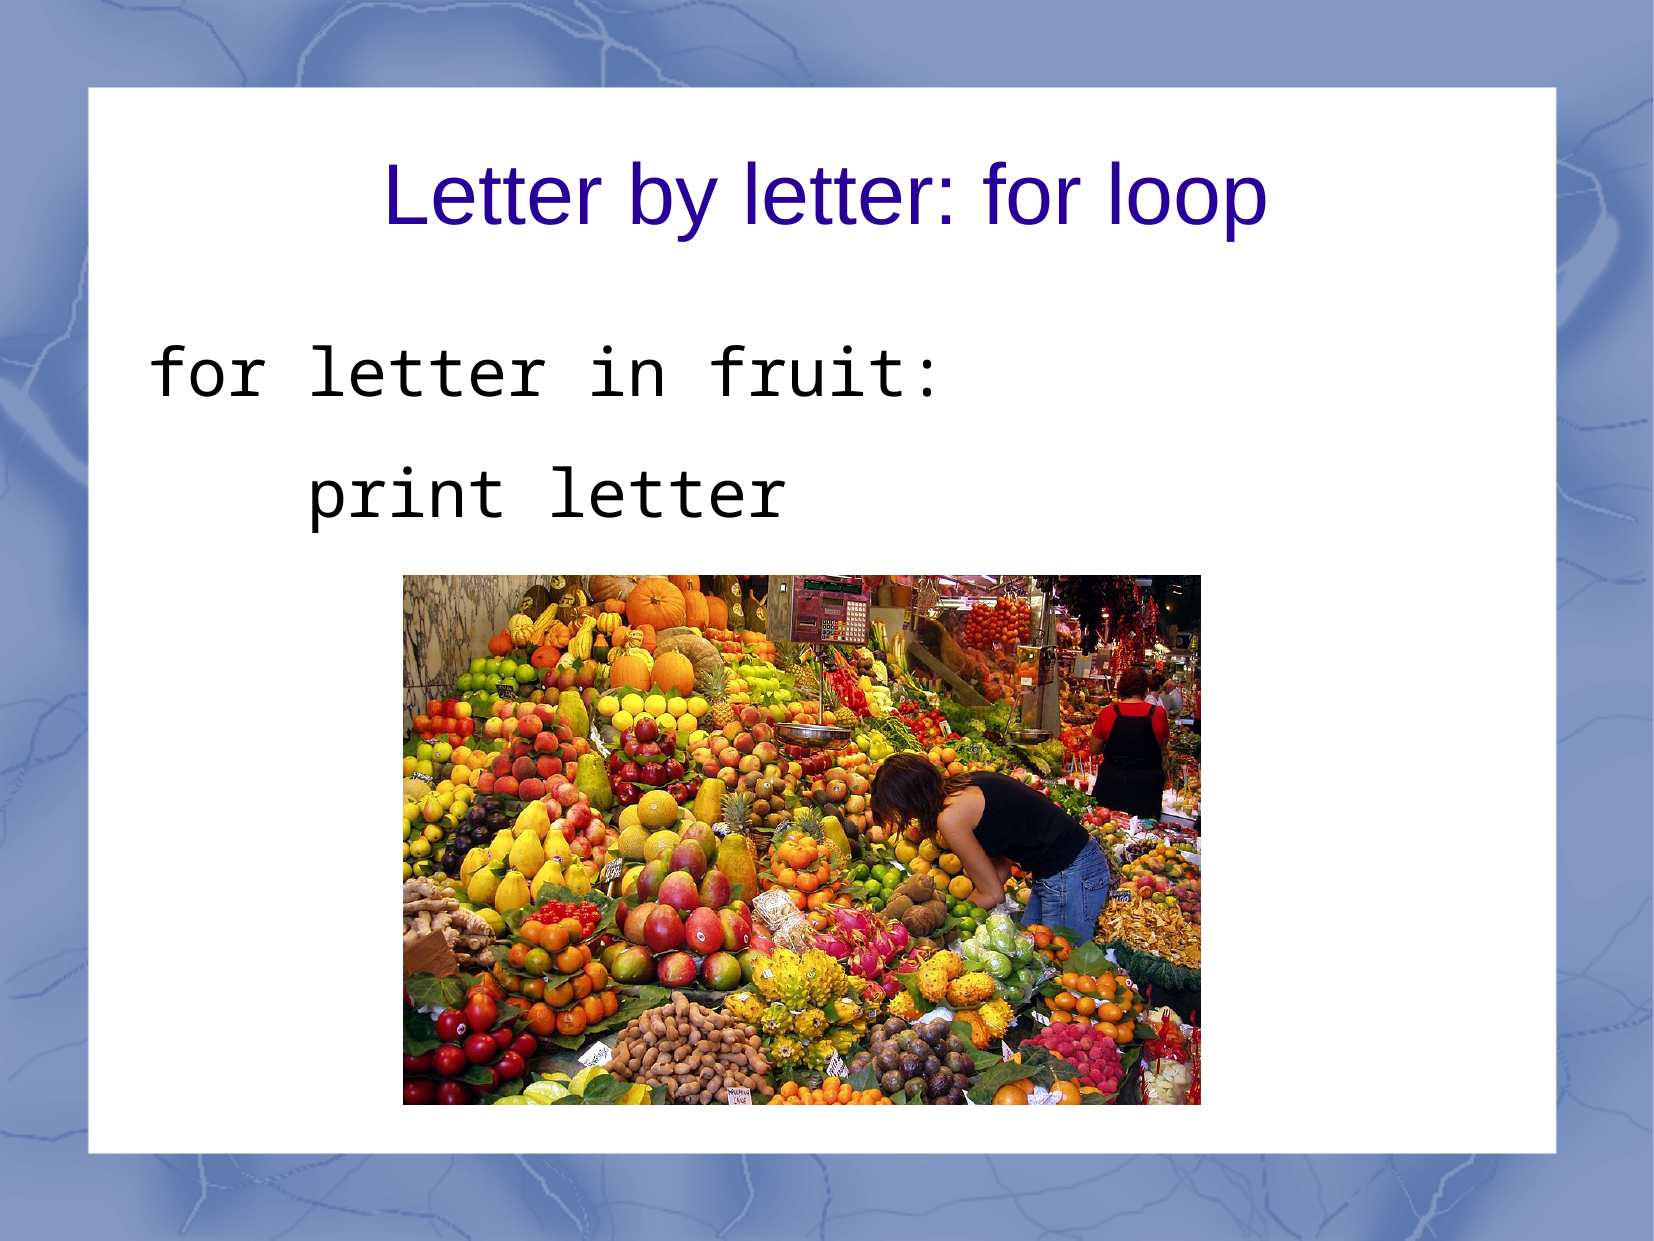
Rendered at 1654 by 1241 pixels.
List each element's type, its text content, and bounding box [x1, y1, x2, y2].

picture [0, 0, 1654, 1241]
title Letter by letter: for loop [118, 90, 1536, 298]
list for letter in fruit: print letter [147, 325, 1506, 1045]
